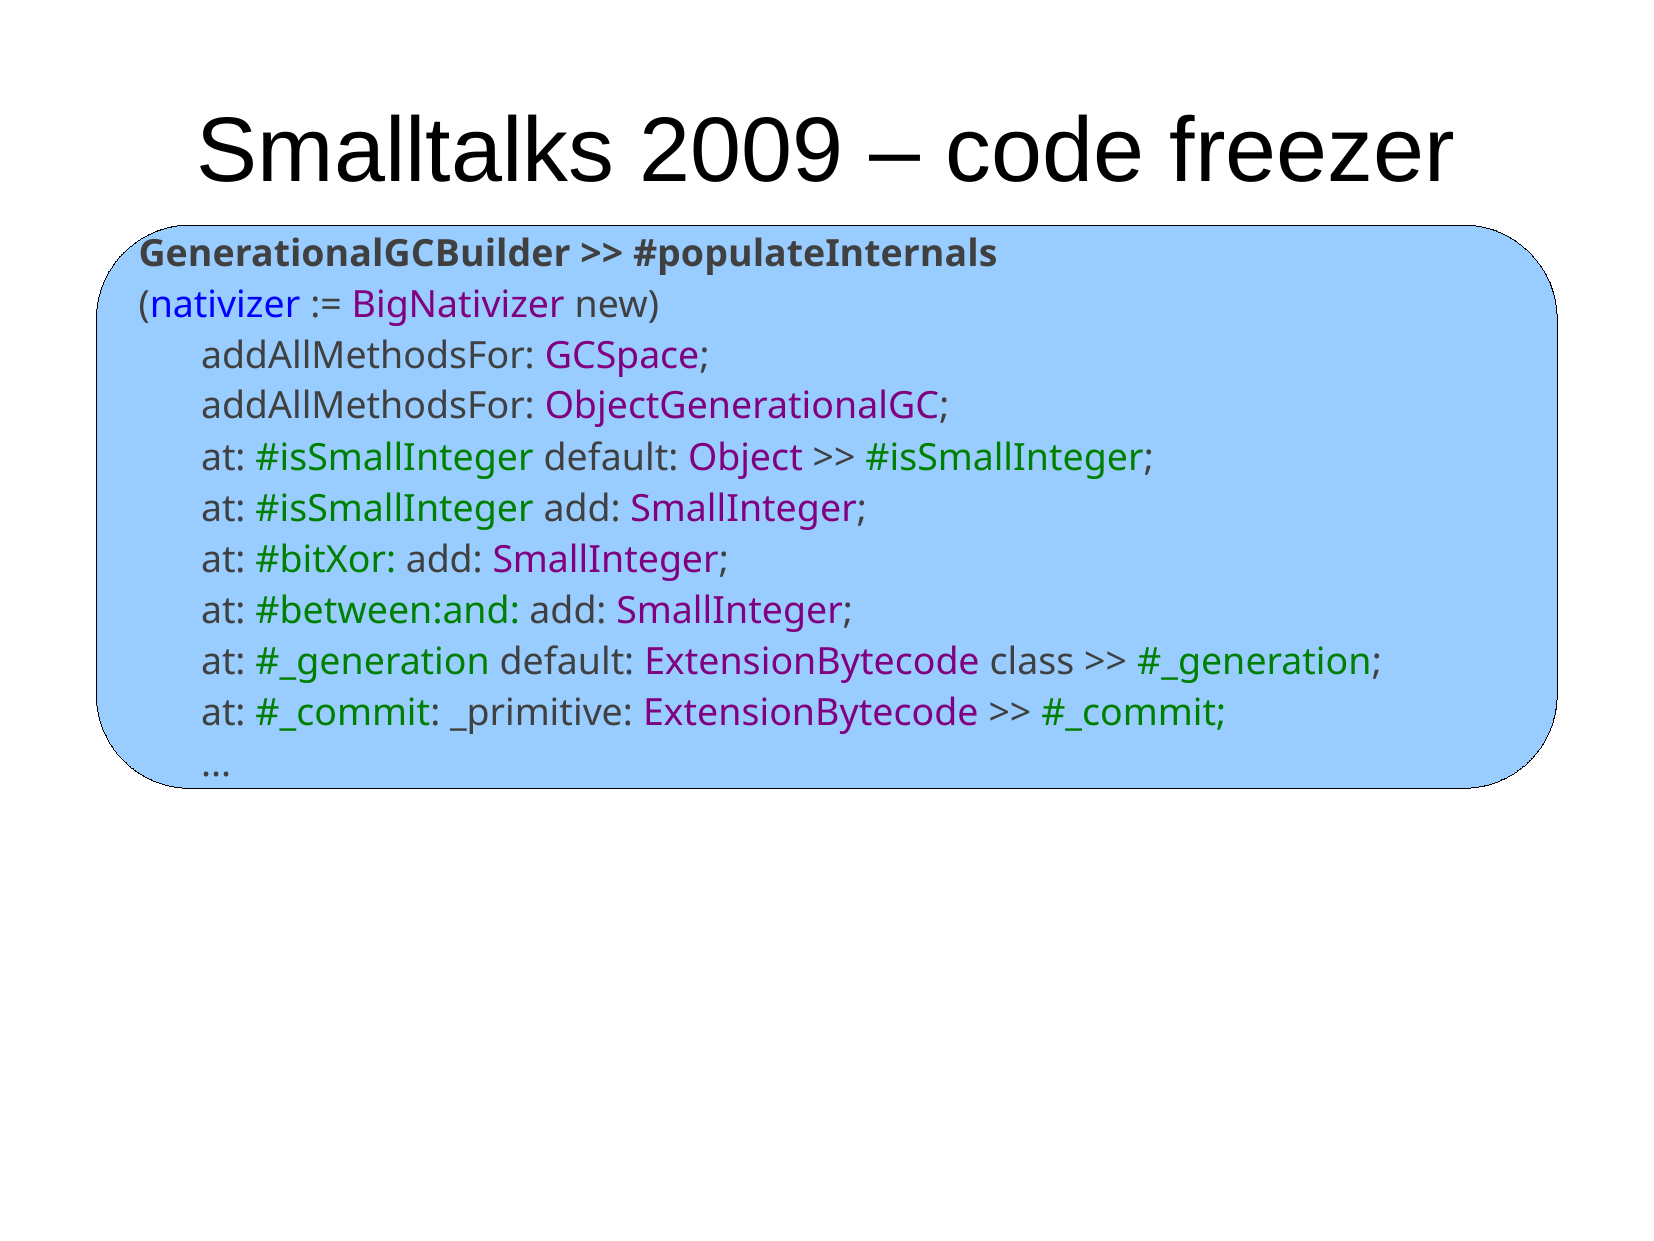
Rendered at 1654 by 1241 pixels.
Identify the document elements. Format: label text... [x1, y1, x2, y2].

text_box GenerationalGCBuilder >> #populateInternals (nativizer := BigNativizer new) addAllMethodsFor: GCSpace; addAllMethodsFor: ObjectGenerationalGC; at: #isSmallInteger default: Object >> #isSmallInteger; at: #isSmallInteger add: SmallInteger; at: #bitXor: add: SmallInteger; at: #between:and: add: SmallInteger; at: #_generation default: ExtensionBytecode class >> #_generation; at: #_commit: _primitive: ExtensionBytecode >> #_commit; ... [96, 225, 1558, 789]
text_box Smalltalks 2009 – code freezer [143, 91, 1511, 209]
